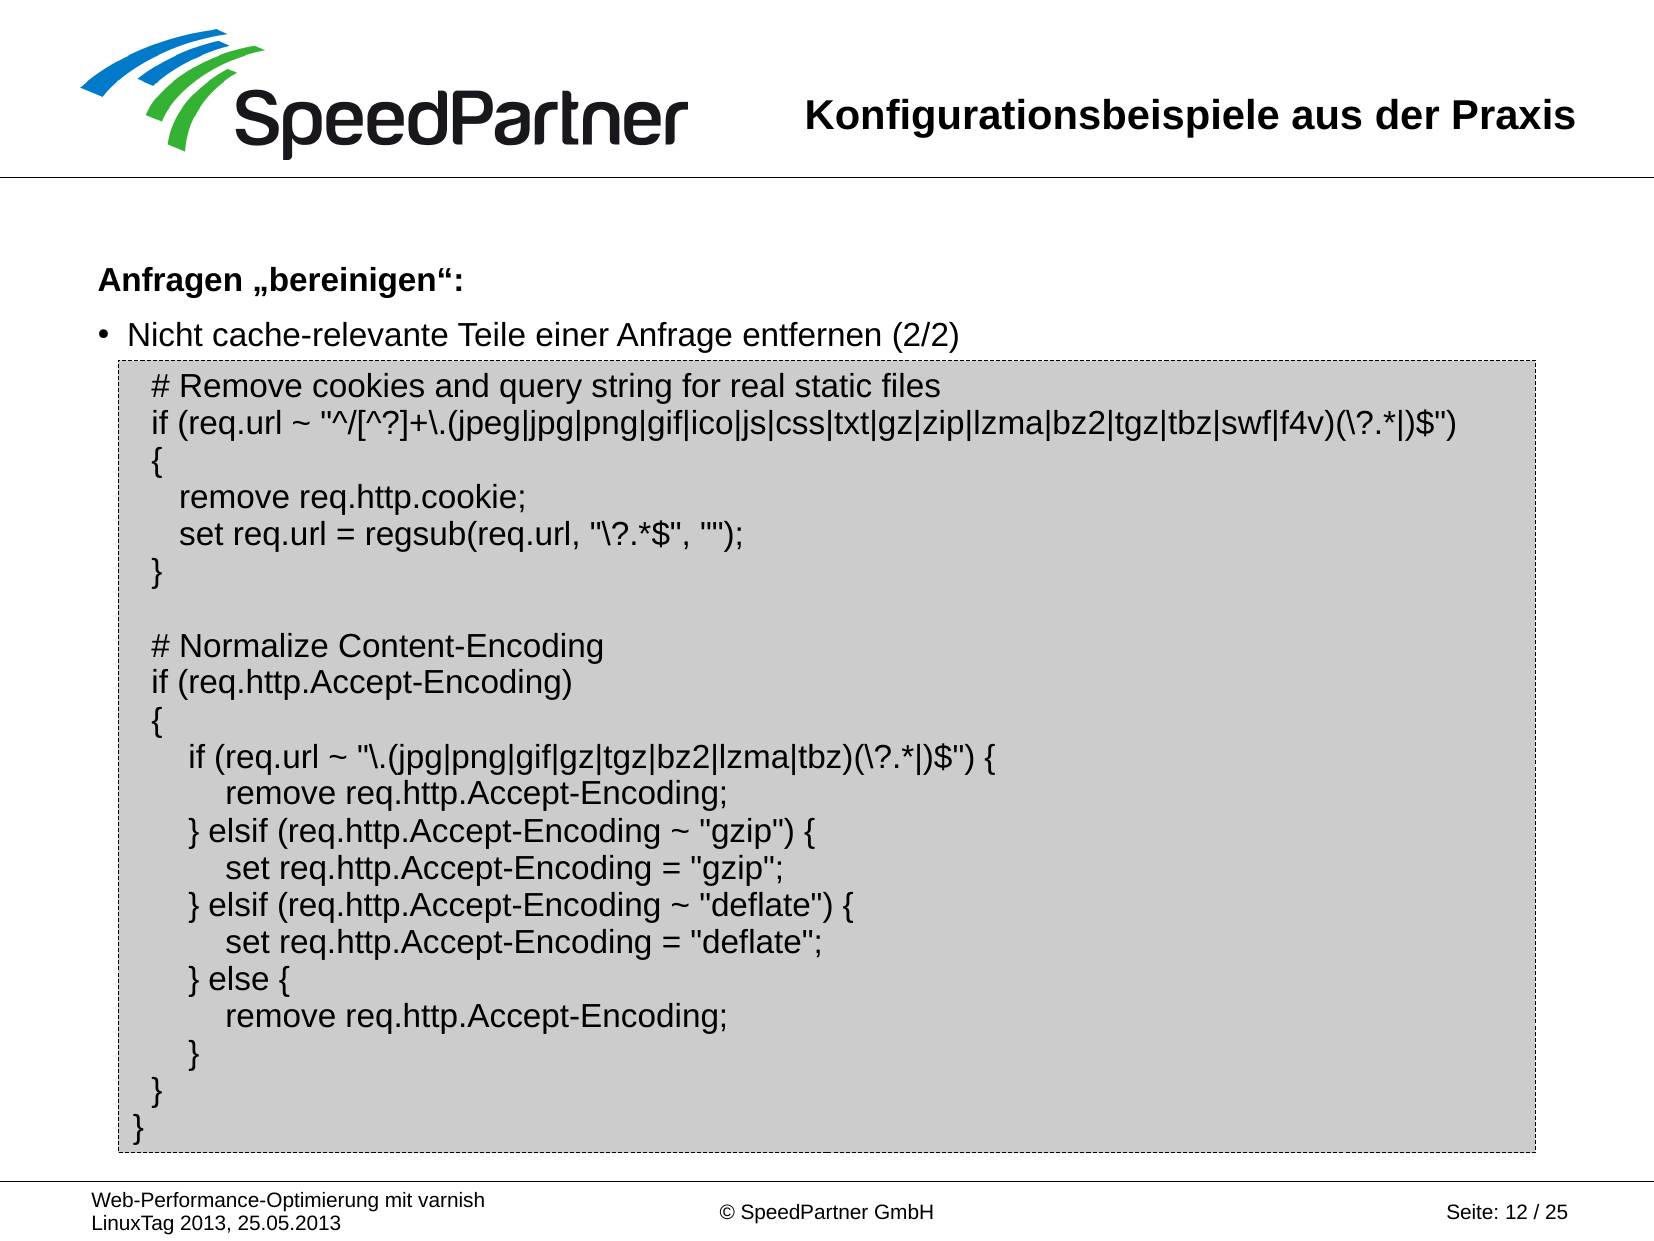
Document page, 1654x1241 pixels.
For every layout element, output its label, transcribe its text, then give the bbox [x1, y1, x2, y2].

title Konfigurationsbeispiele aus der Praxis [590, 70, 1577, 160]
text_box Anfragen „bereinigen“: Nicht cache-relevante Teile einer Anfrage entfernen (2/2) [82, 254, 1565, 1177]
picture [80, 29, 688, 160]
text_box # Remove cookies and query string for real static files if (req.url ~ "^/[^?]+\.(jpeg|jpg|png|gif|ico|js|css|txt|gz|zip|lzma|bz2|tgz|tbz|swf|f4v)(\?.*|)$") { remove req.http.cookie; set req.url = regsub(req.url, "\?.*$", ""); } # Normalize Content-Encoding if (req.http.Accept-Encoding) { if (req.url ~ "\.(jpg|png|gif|gz|tgz|bz2|lzma|tbz)(\?.*|)$") { remove req.http.Accept-Encoding; } elsif (req.http.Accept-Encoding ~ "gzip") { set req.http.Accept-Encoding = "gzip"; } elsif (req.http.Accept-Encoding ~ "deflate") { set req.http.Accept-Encoding = "deflate"; } else { remove req.http.Accept-Encoding; } } } [118, 360, 1536, 1153]
